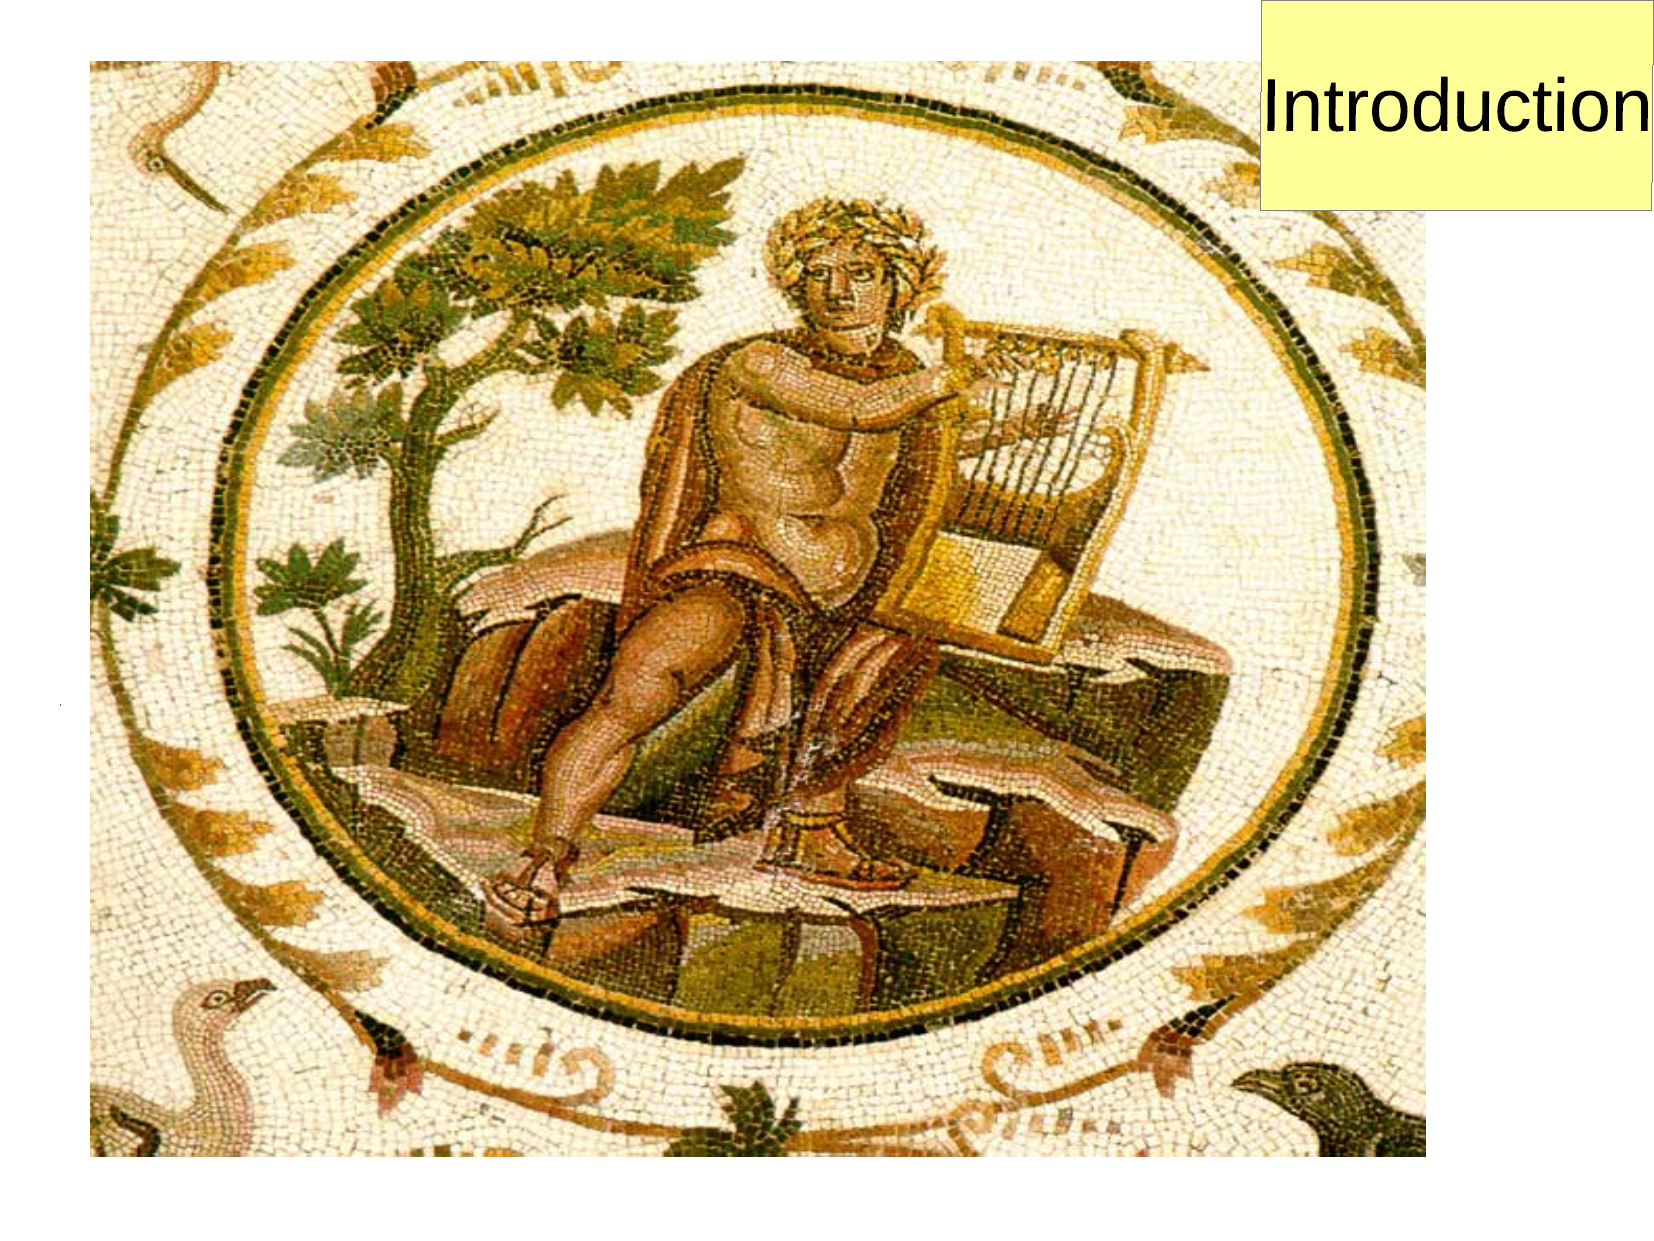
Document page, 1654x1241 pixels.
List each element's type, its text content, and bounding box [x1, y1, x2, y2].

picture [90, 61, 1426, 1157]
text_box Introduction [1260, 0, 1654, 211]
